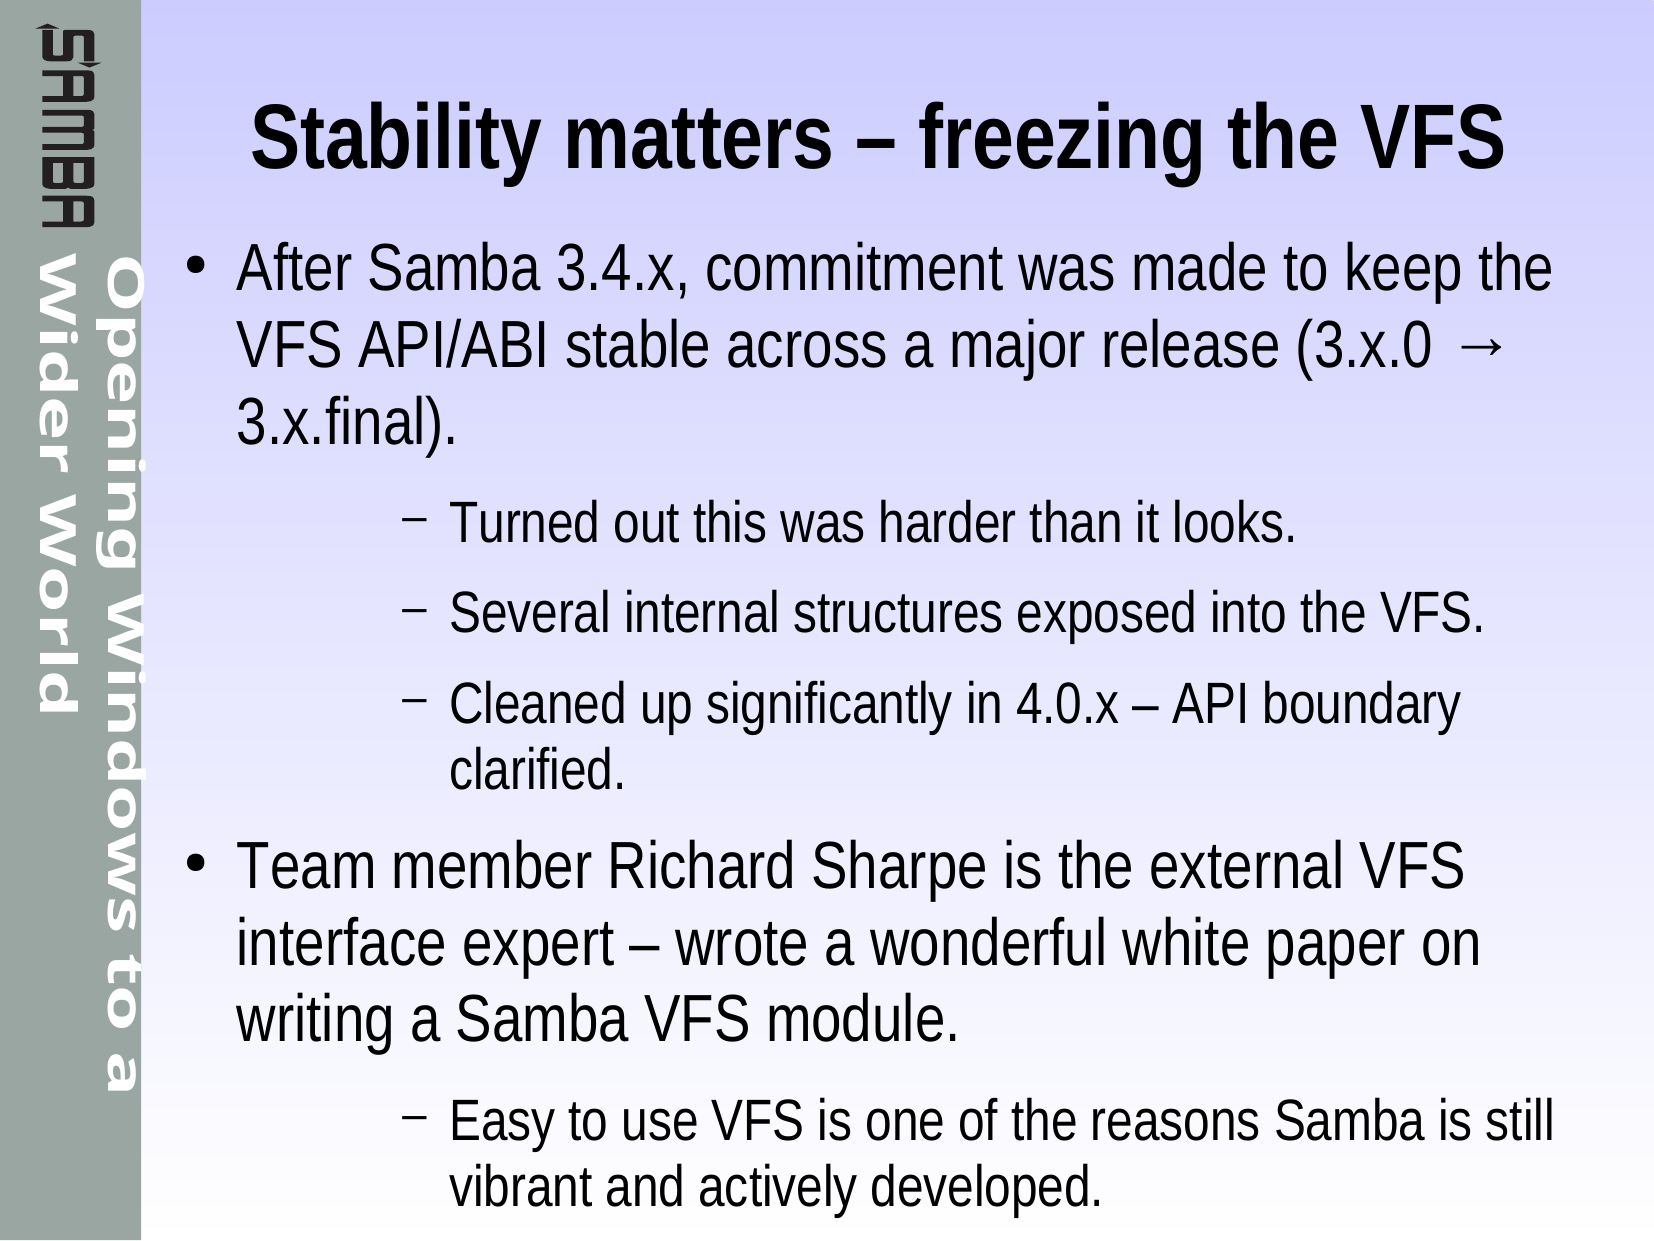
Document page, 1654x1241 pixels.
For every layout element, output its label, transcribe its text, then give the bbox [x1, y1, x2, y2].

list After Samba 3.4.x, commitment was made to keep the VFS API/ABI stable across a major release (3.x.0 → 3.x.final). Turned out this was harder than it looks. Several internal structures exposed into the VFS. Cleaned up significantly in 4.0.x – API boundary clarified. Team member Richard Sharpe is the external VFS interface expert – wrote a wonderful white paper on writing a Samba VFS module. Easy to use VFS is one of the reasons Samba is still vibrant and actively developed. [166, 228, 1579, 1208]
title Stability matters – freezing the VFS [173, 31, 1586, 239]
